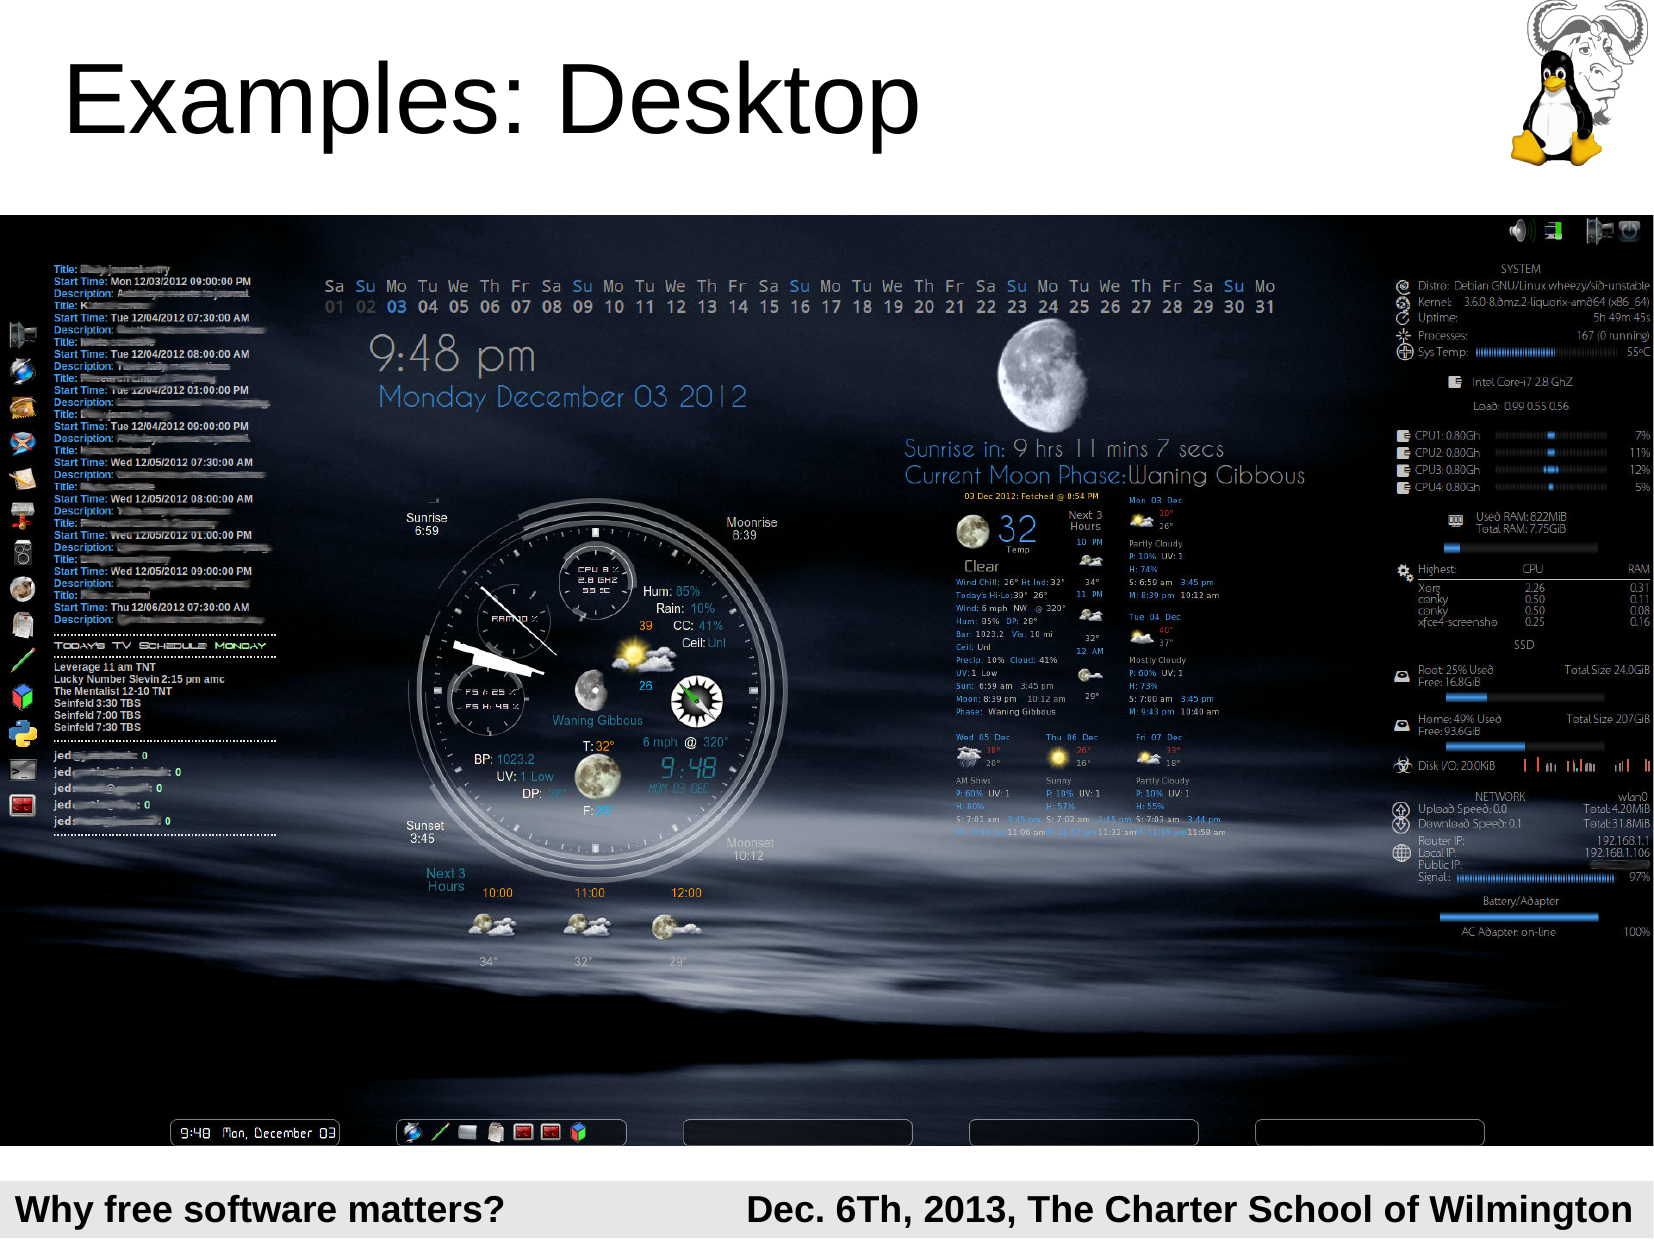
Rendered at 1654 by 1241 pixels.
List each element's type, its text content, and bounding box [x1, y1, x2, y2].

text_box Why free software matters? Dec. 6Th, 2013, The Charter School of Wilmington [0, 1181, 1654, 1238]
picture [0, 215, 1654, 1146]
text_box Examples: Desktop [47, 35, 1501, 163]
picture [1511, 0, 1648, 166]
